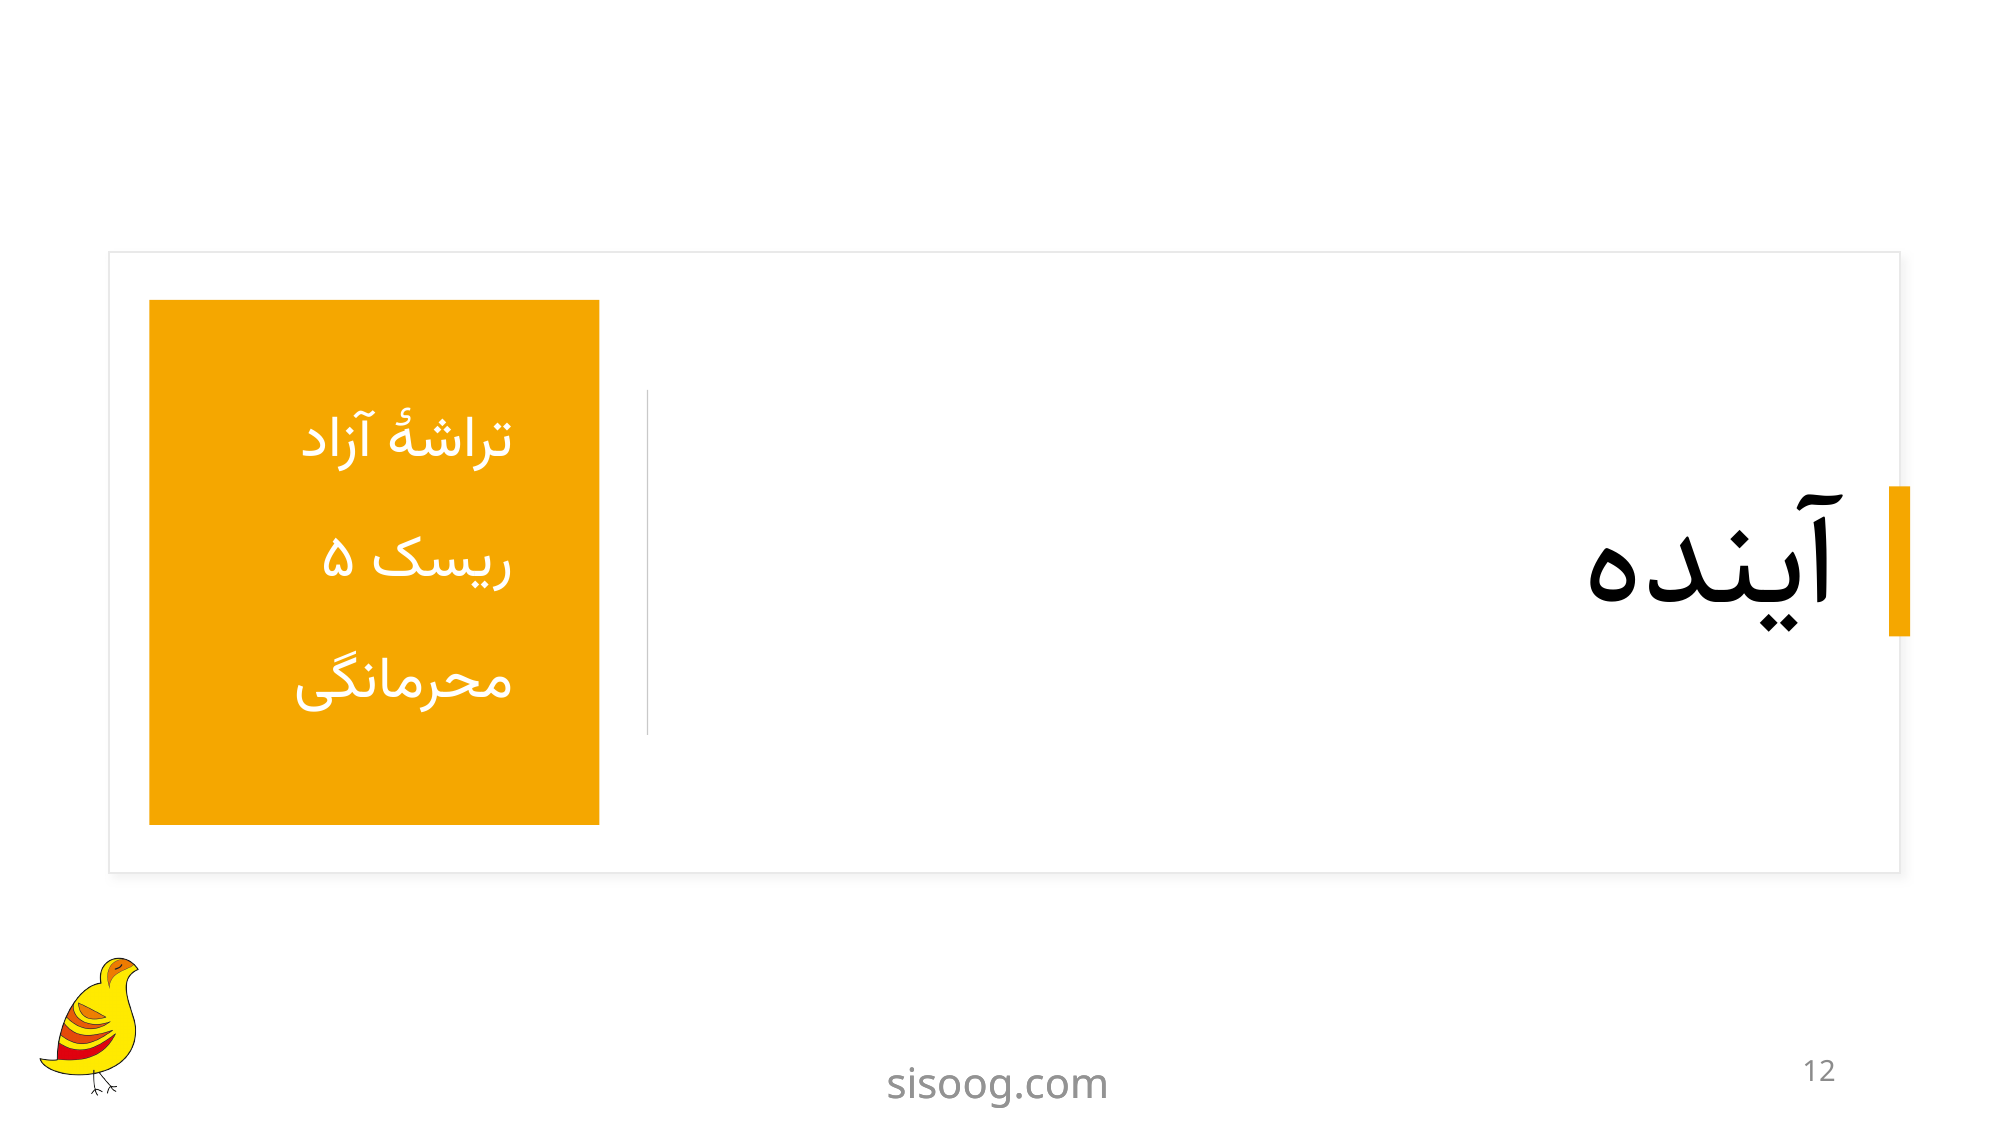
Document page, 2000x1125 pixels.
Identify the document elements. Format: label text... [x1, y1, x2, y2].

title آینده [712, 449, 1838, 675]
picture [17, 945, 183, 1111]
list تراشهٔ آزاد ریسک ۵ محرمانگی [149, 299, 600, 825]
